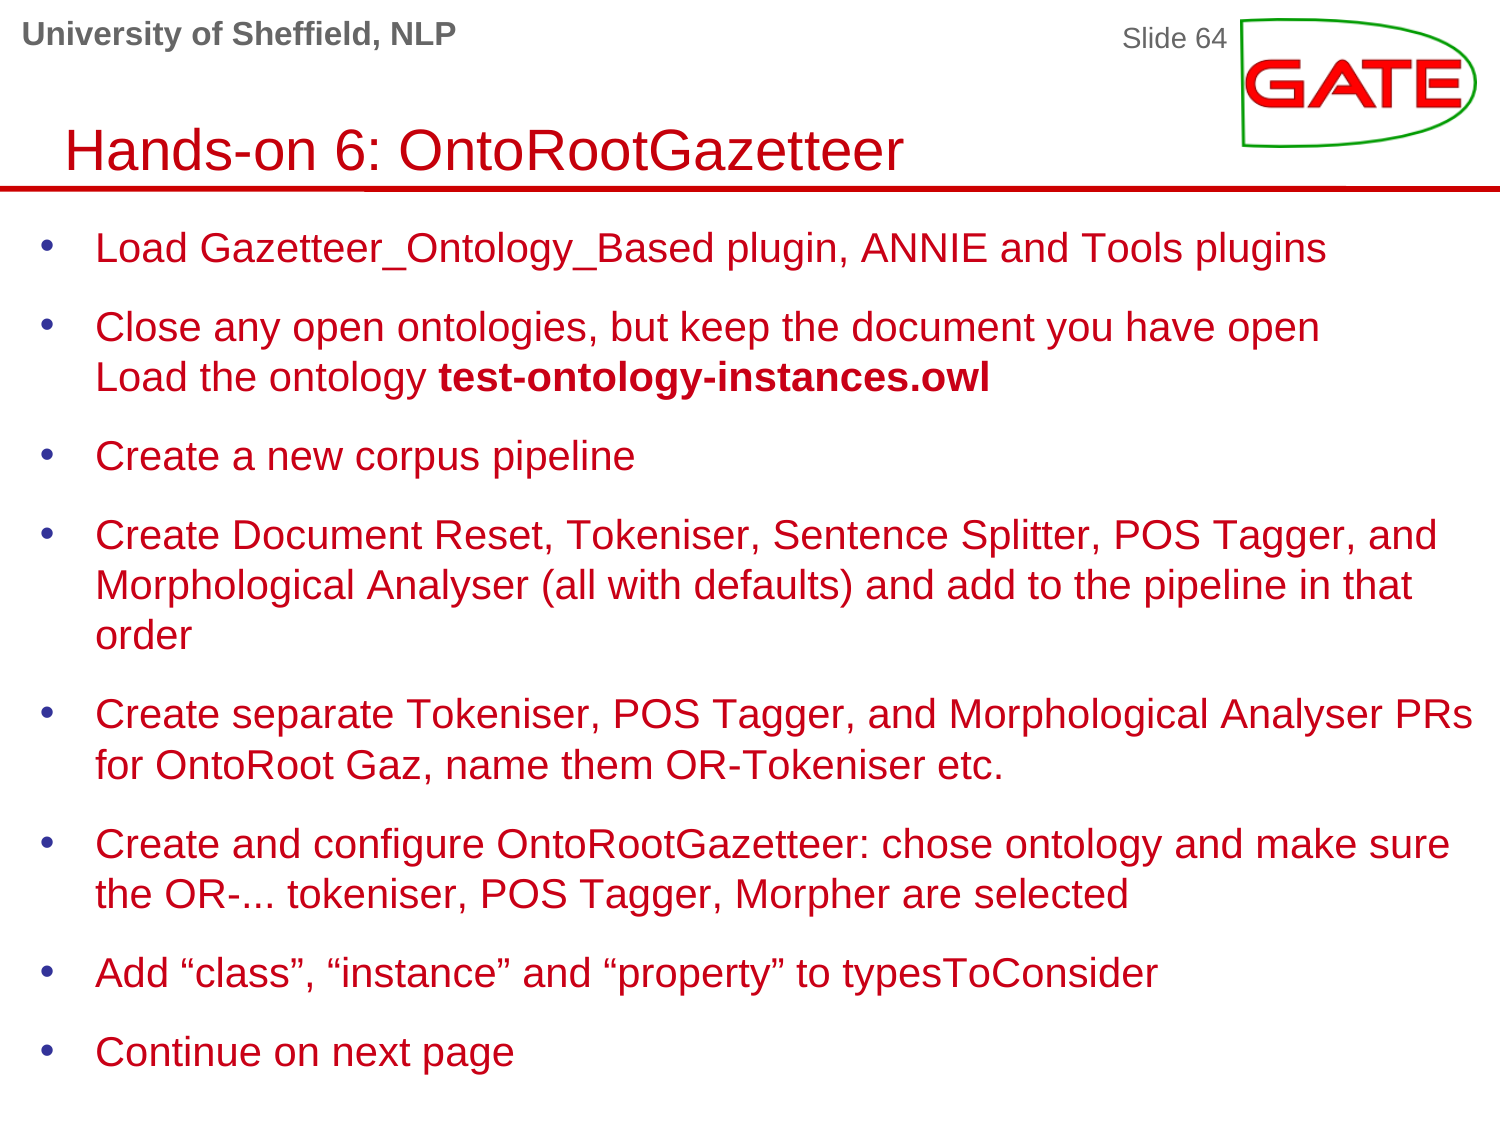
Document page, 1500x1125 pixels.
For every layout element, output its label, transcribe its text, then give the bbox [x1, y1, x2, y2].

title Hands-on 6: OntoRootGazetteer [49, 53, 1241, 212]
list Load Gazetteer_Ontology_Based plugin, ANNIE and Tools plugins Close any open ontologies, but keep the document you have open Load the ontology test-ontology-instances.owl Create a new corpus pipeline Create Document Reset, Tokeniser, Sentence Splitter, POS Tagger, and Morphological Analyser (all with defaults) and add to the pipeline in that order Create separate Tokeniser, POS Tagger, and Morphological Analyser PRs for OntoRoot Gaz, name them OR-Tokeniser etc. Create and configure OntoRootGazetteer: chose ontology and make sure the OR-... tokeniser, POS Tagger, Morpher are selected Add “class”, “instance” and “property” to typesToConsider Continue on next page [25, 212, 1500, 1119]
picture [1240, 18, 1477, 148]
